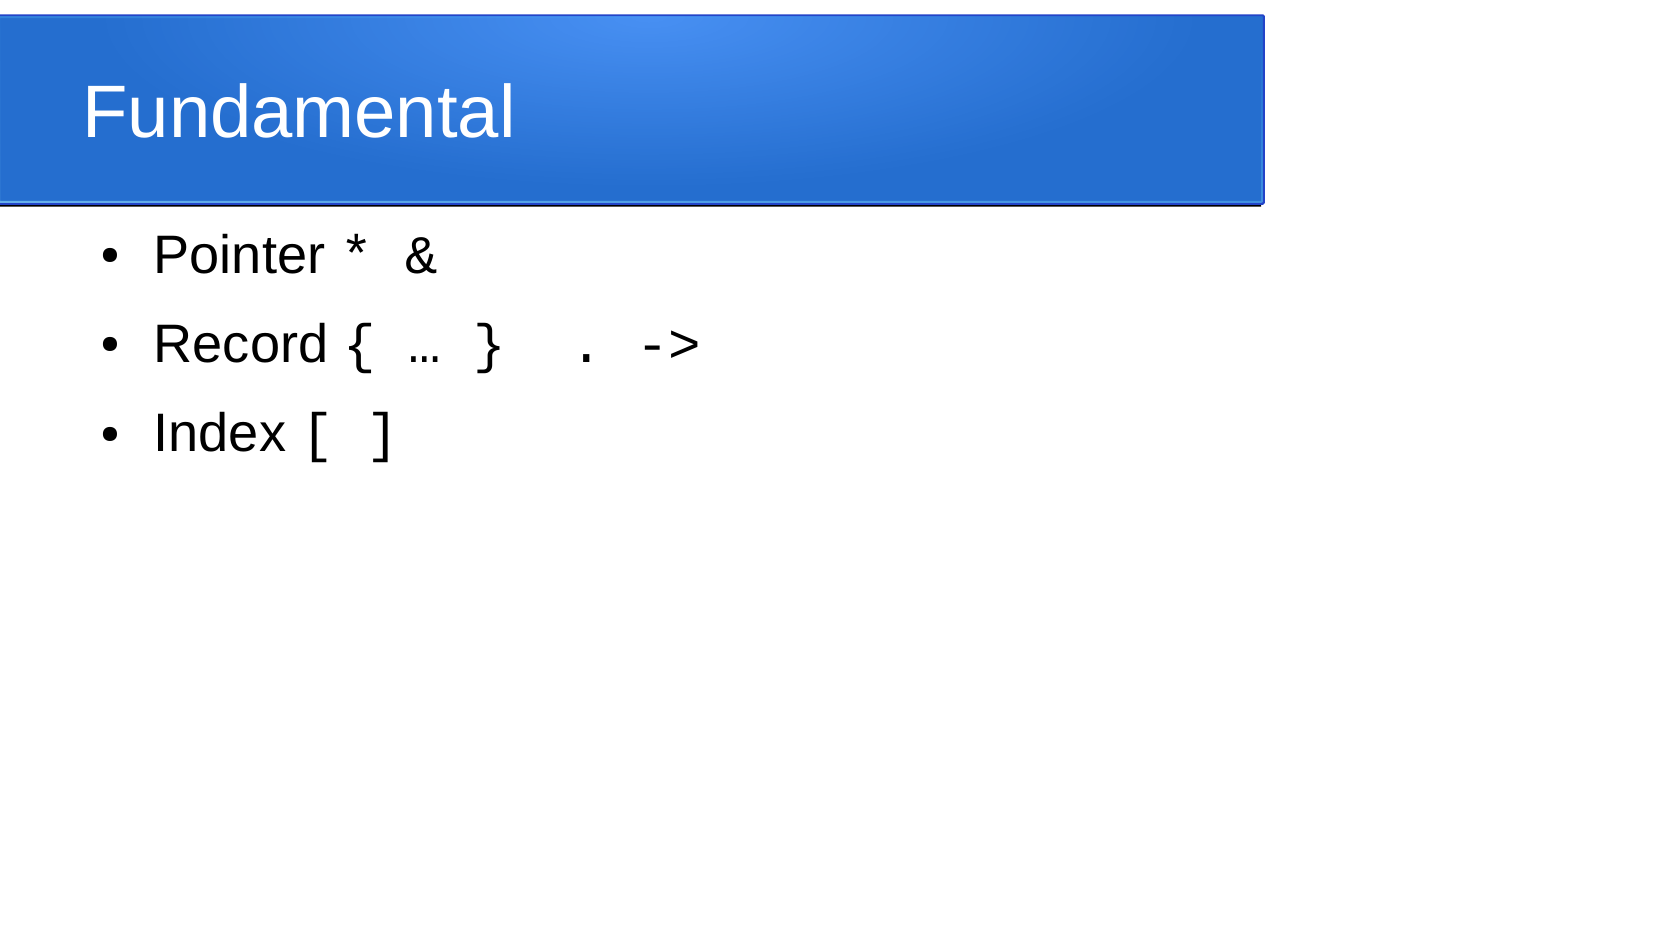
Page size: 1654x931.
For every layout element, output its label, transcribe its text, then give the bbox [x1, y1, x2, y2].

title Fundamental [82, 35, 1235, 189]
list Pointer * & Record { … } . -> Index [ ] [82, 224, 1571, 764]
